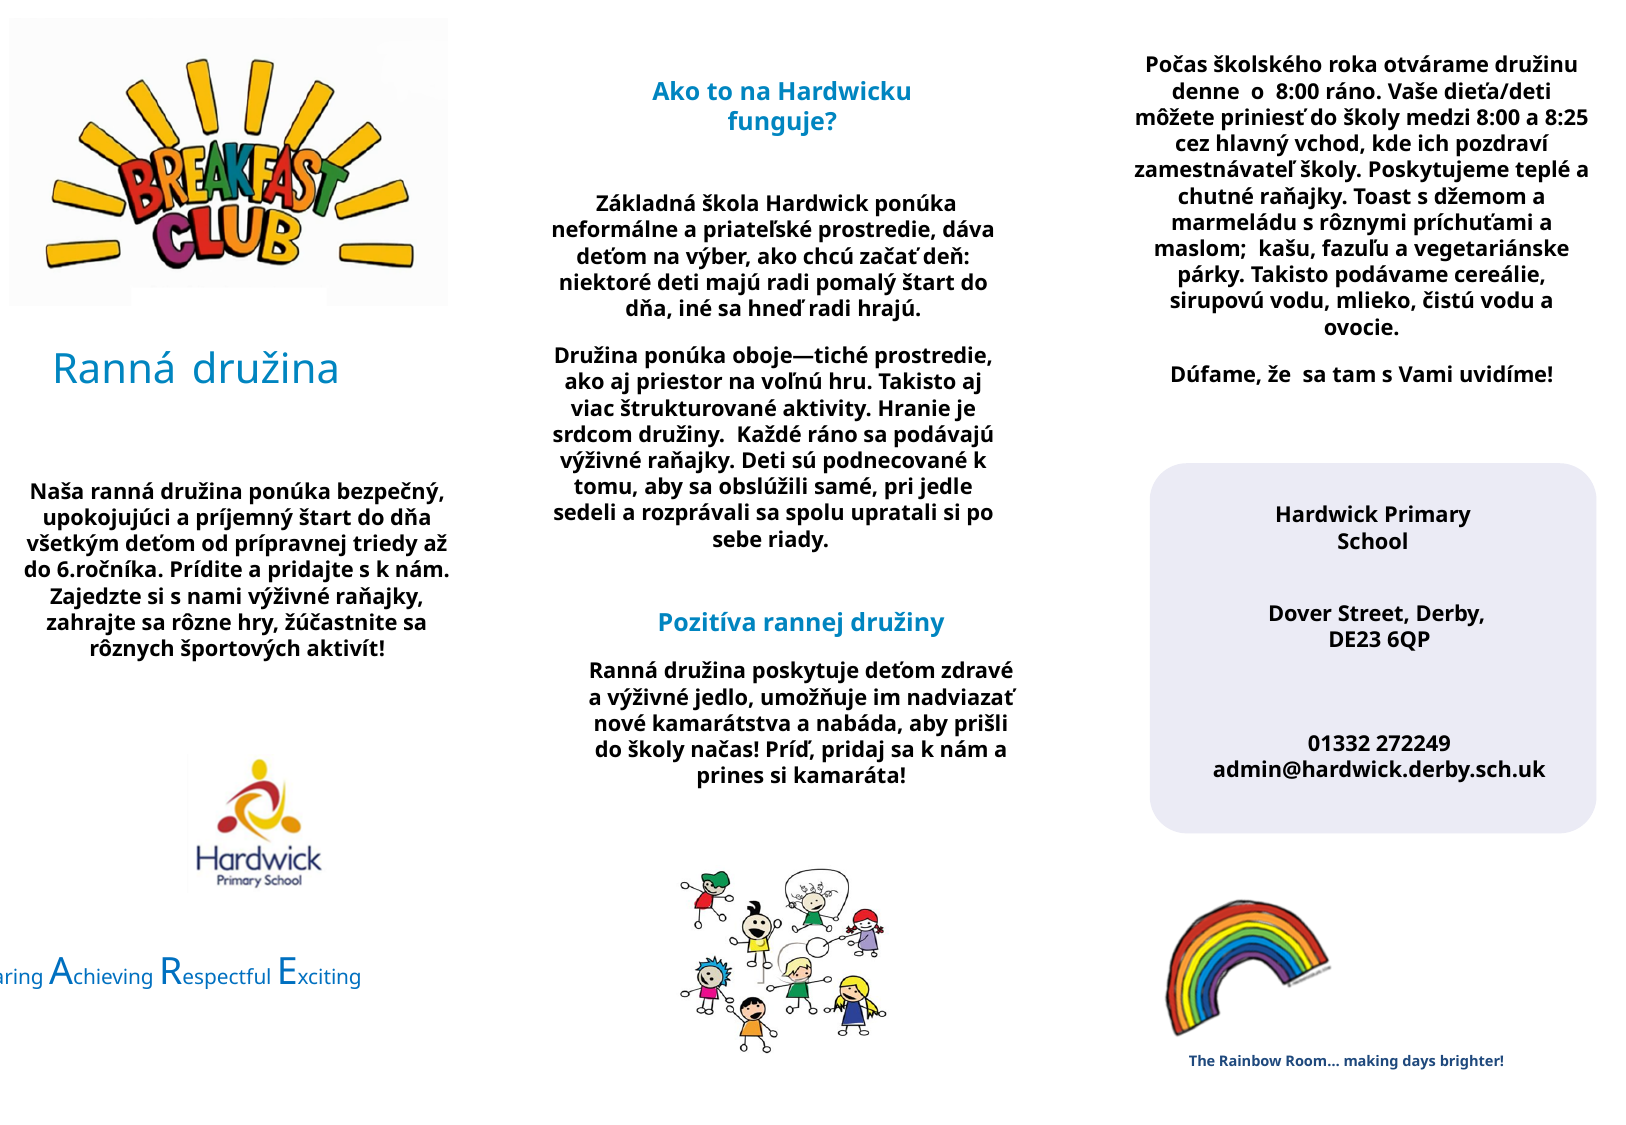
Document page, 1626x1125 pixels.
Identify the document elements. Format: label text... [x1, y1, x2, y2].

picture [676, 909, 889, 1056]
text_box Pozitíva rannej družiny Ranná družina poskytuje deťom zdravé a výživné jedlo, umožňuje im nadviazať nové kamarátstva a nabáda, aby prišli do školy načas! Príď, pridaj sa k nám a prines si kamaráta! [578, 600, 1025, 909]
text_box [1149, 651, 1597, 831]
text_box Caring Achieving Respectful Exciting [0, 940, 470, 1058]
text_box Naša ranná družina ponúka bezpečný, upokojujúci a príjemný štart do dňa všetkým deťom od prípravnej triedy až do 6.ročníka. Prídite a pridajte s k nám. Zajedzte si s nami výživné raňajky, zahrajte sa rôzne hry, žúčastnite sa rôznych športových aktivít! [18, 471, 474, 849]
text_box Ranná družina [0, 319, 406, 577]
text_box Počas školského roka otvárame družinu denne o 8:00 ráno. Vaše dieťa/deti môžete priniesť do školy medzi 8:00 a 8:25 cez hlavný vchod, kde ich pozdraví zamestnávateľ školy. Poskytujeme teplé a chutné raňajky. Toast s džemom a marmeládu s rôznymi príchuťami a maslom; kašu, fazuľu a vegetariánske párky. Takisto podávame cereálie, sirupovú vodu, mlieko, čistú vodu a ovocie. Dúfame, že sa tam s Vami uvidíme! [1125, 45, 1600, 651]
text_box Základná škola Hardwick ponúka neformálne a priateľské prostredie, dáva deťom na výber, ako chcú začať deň: niektoré deti majú radi pomalý štart do dňa, iné sa hneď radi hrajú. Družina ponúka oboje—tiché prostredie, ako aj priestor na voľnú hru. Takisto aj viac štrukturované aktivity. Hranie je srdcom družiny. Každé ráno sa podávajú výživné raňajky. Deti sú podnecované k tomu, aby sa obslúžili samé, pri jedle sedeli a rozprávali sa spolu upratali si po sebe riady. [545, 182, 1020, 731]
text_box Ako to na Hardwicku funguje? [593, 69, 972, 168]
text_box Dover Street, Derby, DE23 6QP [1173, 593, 1586, 704]
text_box The Rainbow Room… making days brighter! [1173, 1044, 1608, 1115]
picture [9, 18, 448, 306]
picture [187, 849, 327, 894]
text_box 01332 272249 admin@hardwick.derby.sch.uk [1173, 723, 1586, 834]
picture [1125, 860, 1343, 1044]
